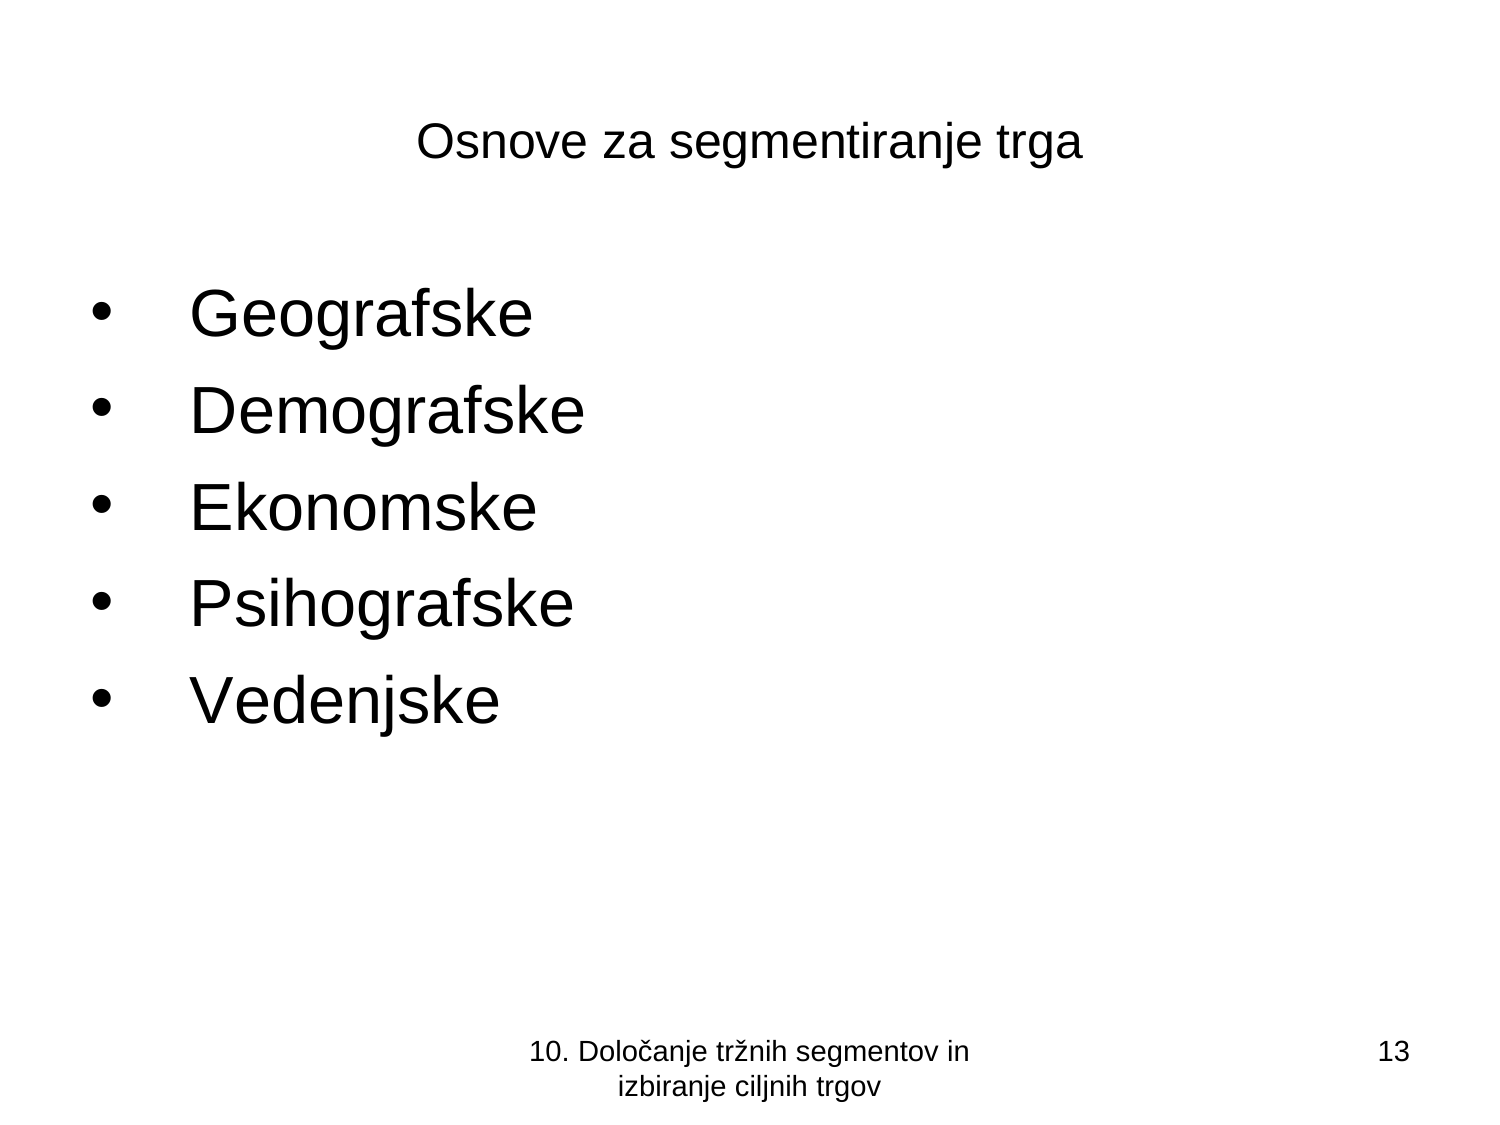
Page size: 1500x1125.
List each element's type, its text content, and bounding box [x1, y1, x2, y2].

text_box <number> [1074, 1024, 1426, 1103]
list Geografske Demografske Ekonomske Psihografske Vedenjske [75, 262, 1426, 1006]
title Osnove za segmentiranje trga [75, 45, 1426, 233]
text_box 10. Določanje tržnih segmentov in izbiranje ciljnih trgov [512, 1024, 988, 1103]
